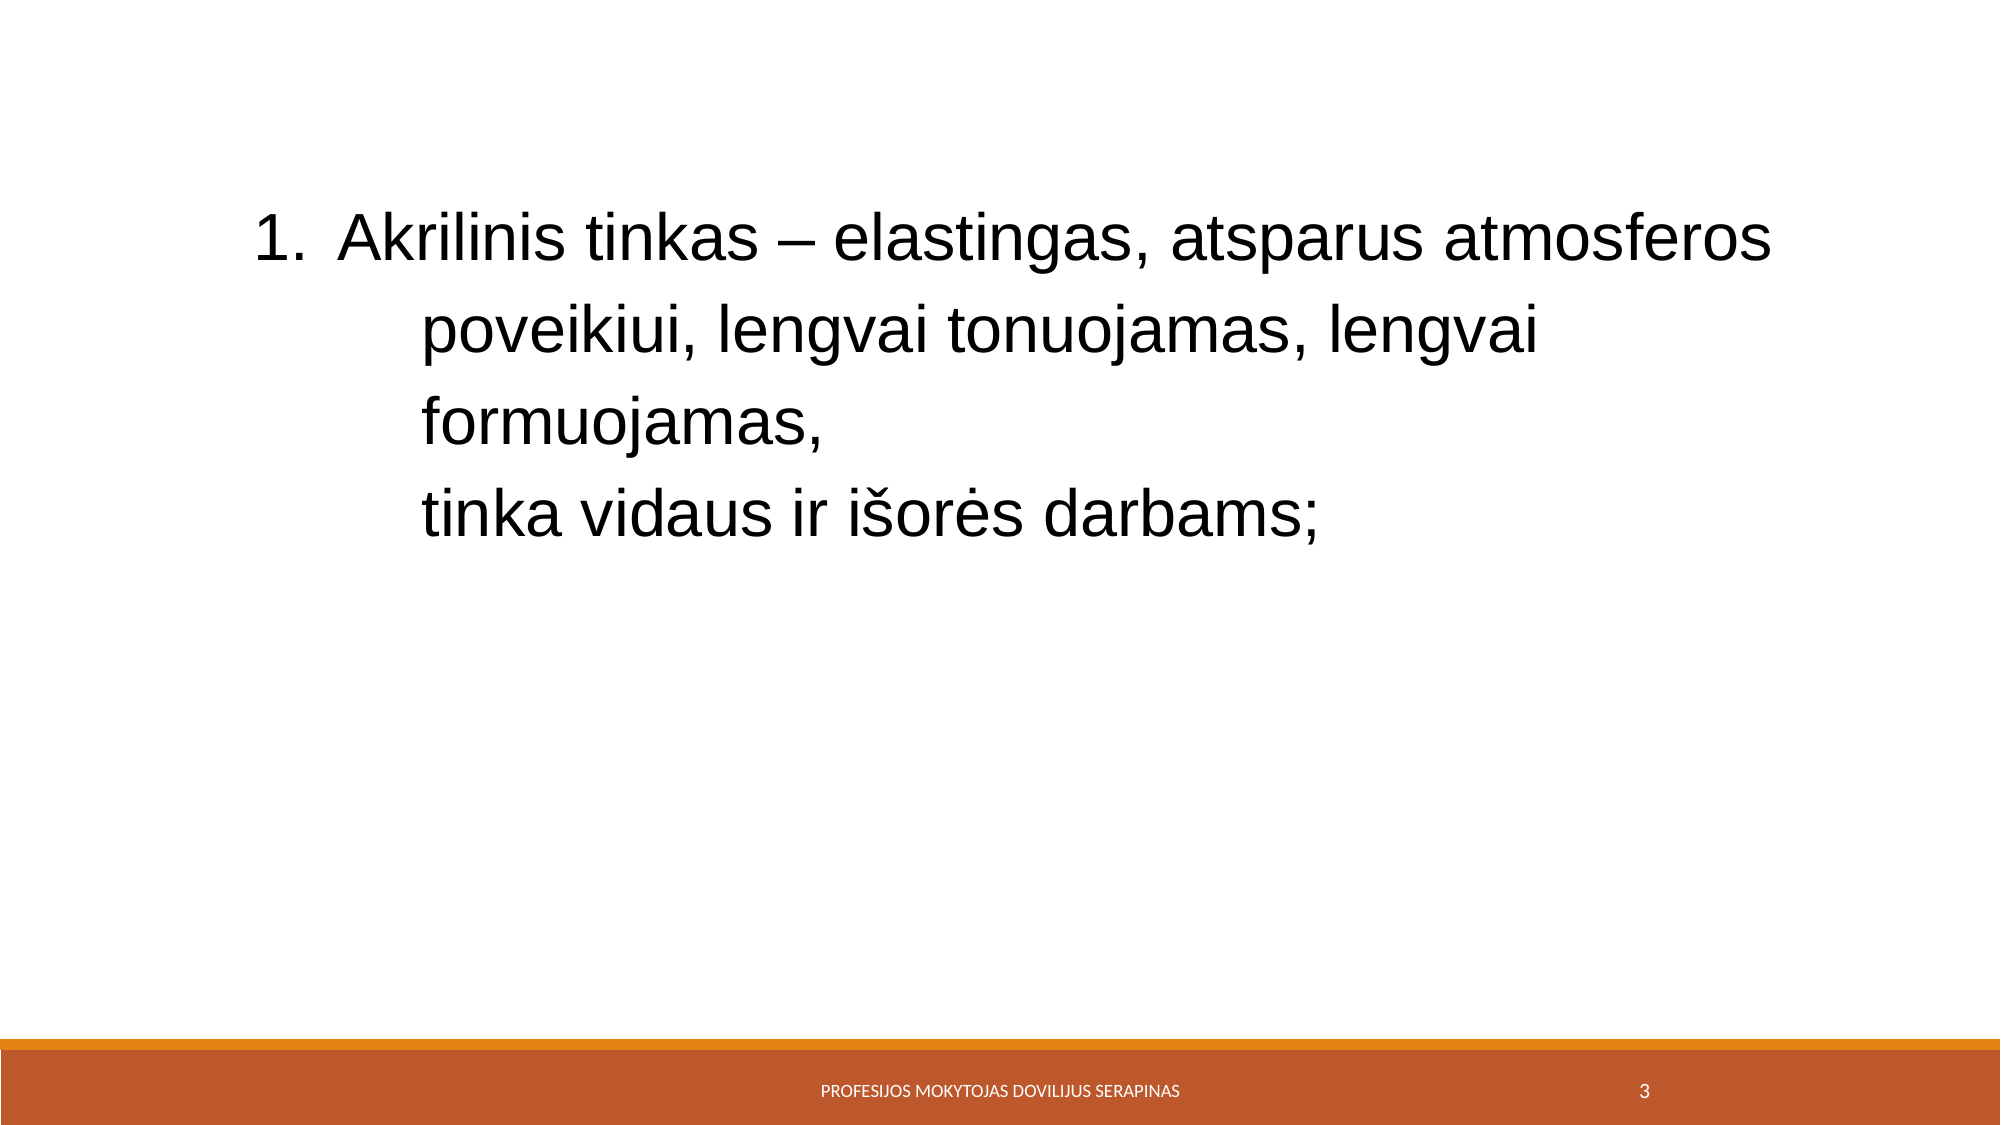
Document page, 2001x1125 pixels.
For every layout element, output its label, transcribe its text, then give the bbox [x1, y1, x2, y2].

text_box [1624, 1059, 1840, 1120]
text_box Profesijos Mokytojas Dovilijus Serapinas [604, 1059, 1396, 1120]
text_box Akrilinis tinkas – elastingas, atsparus atmosferos poveikiui, lengvai tonuojamas, lengvai formuojamas, tinka vidaus ir išorės darbams; [238, 174, 1870, 557]
